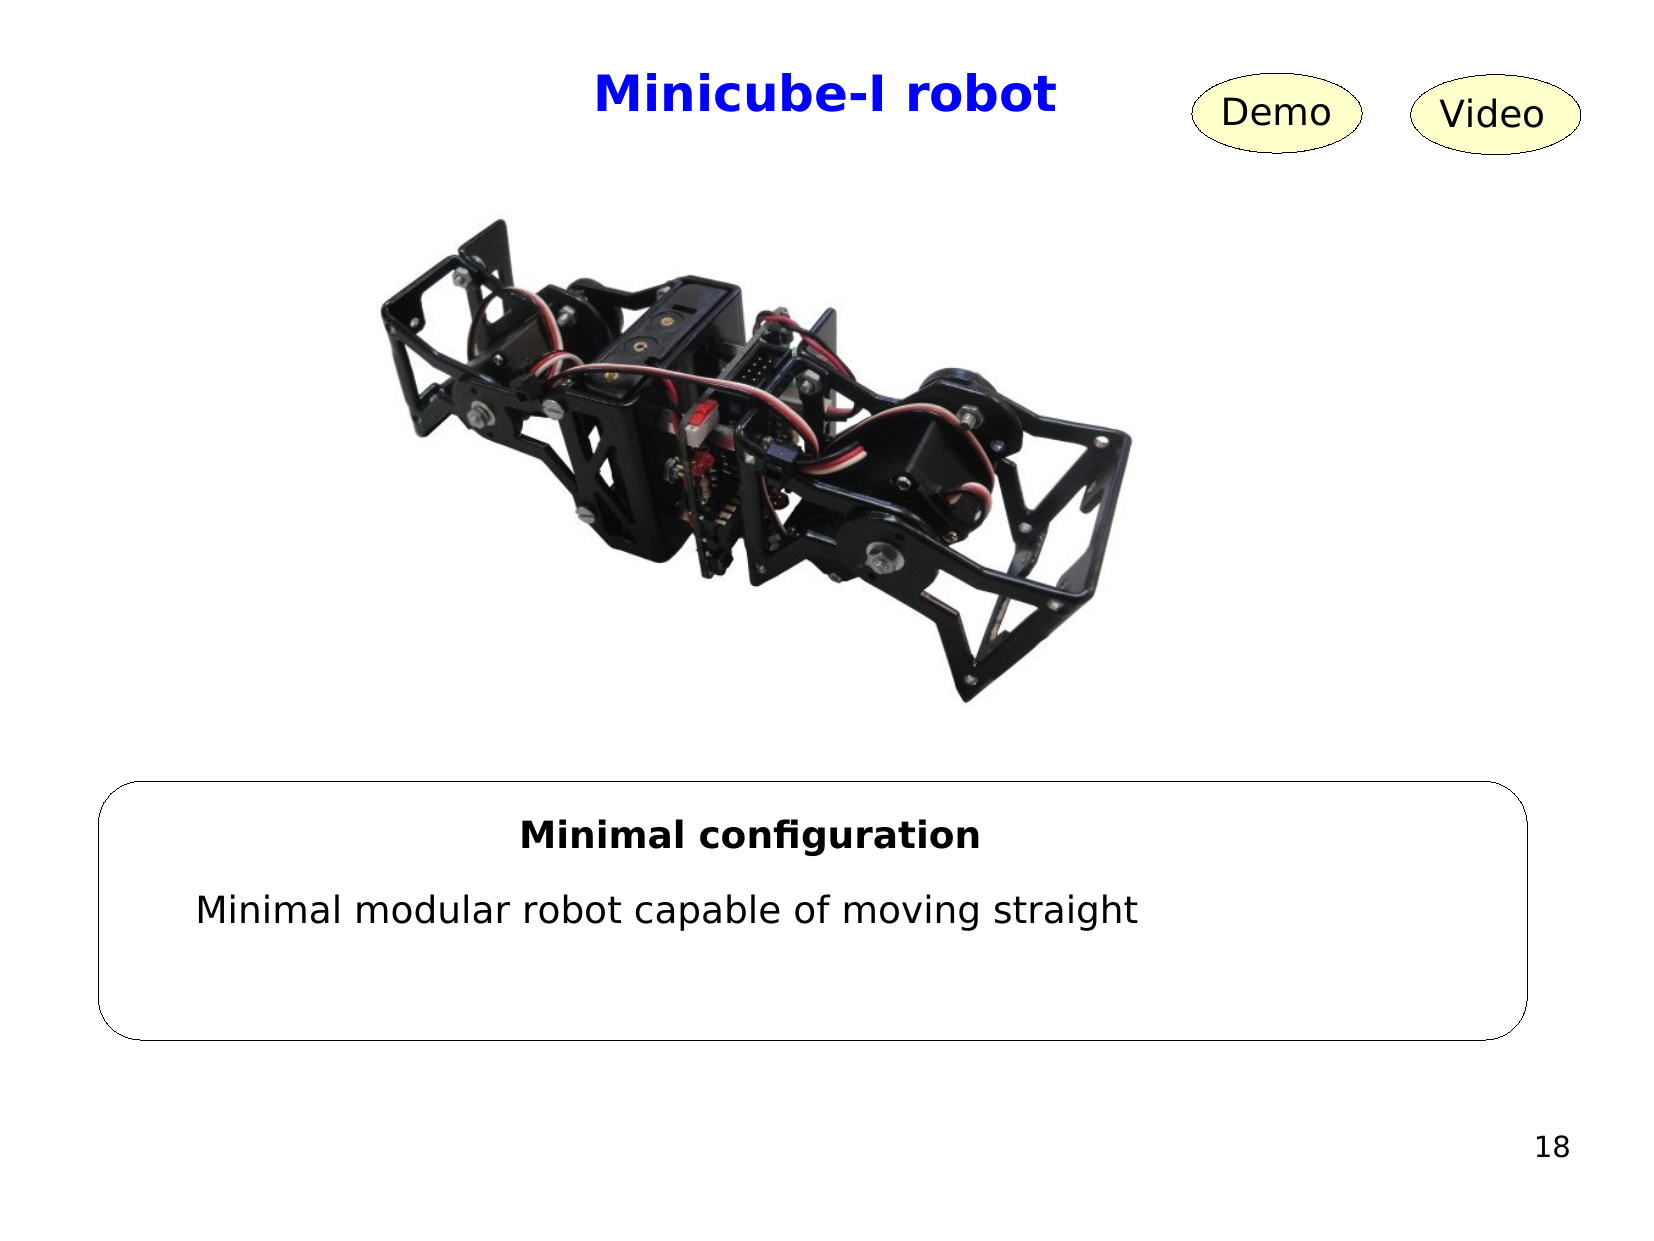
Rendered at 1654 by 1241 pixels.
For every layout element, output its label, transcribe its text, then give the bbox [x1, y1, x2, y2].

text_box [1191, 91, 1205, 135]
text_box [1221, 73, 1333, 83]
text_box [1218, 142, 1336, 154]
text_box Video [1424, 85, 1561, 144]
text_box [1561, 88, 1581, 141]
text_box Minimal configuration [504, 806, 998, 869]
text_box Demo [1205, 83, 1348, 142]
text_box [1438, 144, 1554, 155]
text_box Minimal modular robot capable of moving straight [180, 881, 1429, 940]
text_box [1410, 93, 1424, 137]
text_box [1348, 91, 1363, 136]
picture [371, 211, 1140, 708]
text_box [1438, 74, 1553, 85]
text_box Minicube-I robot [578, 57, 1074, 131]
